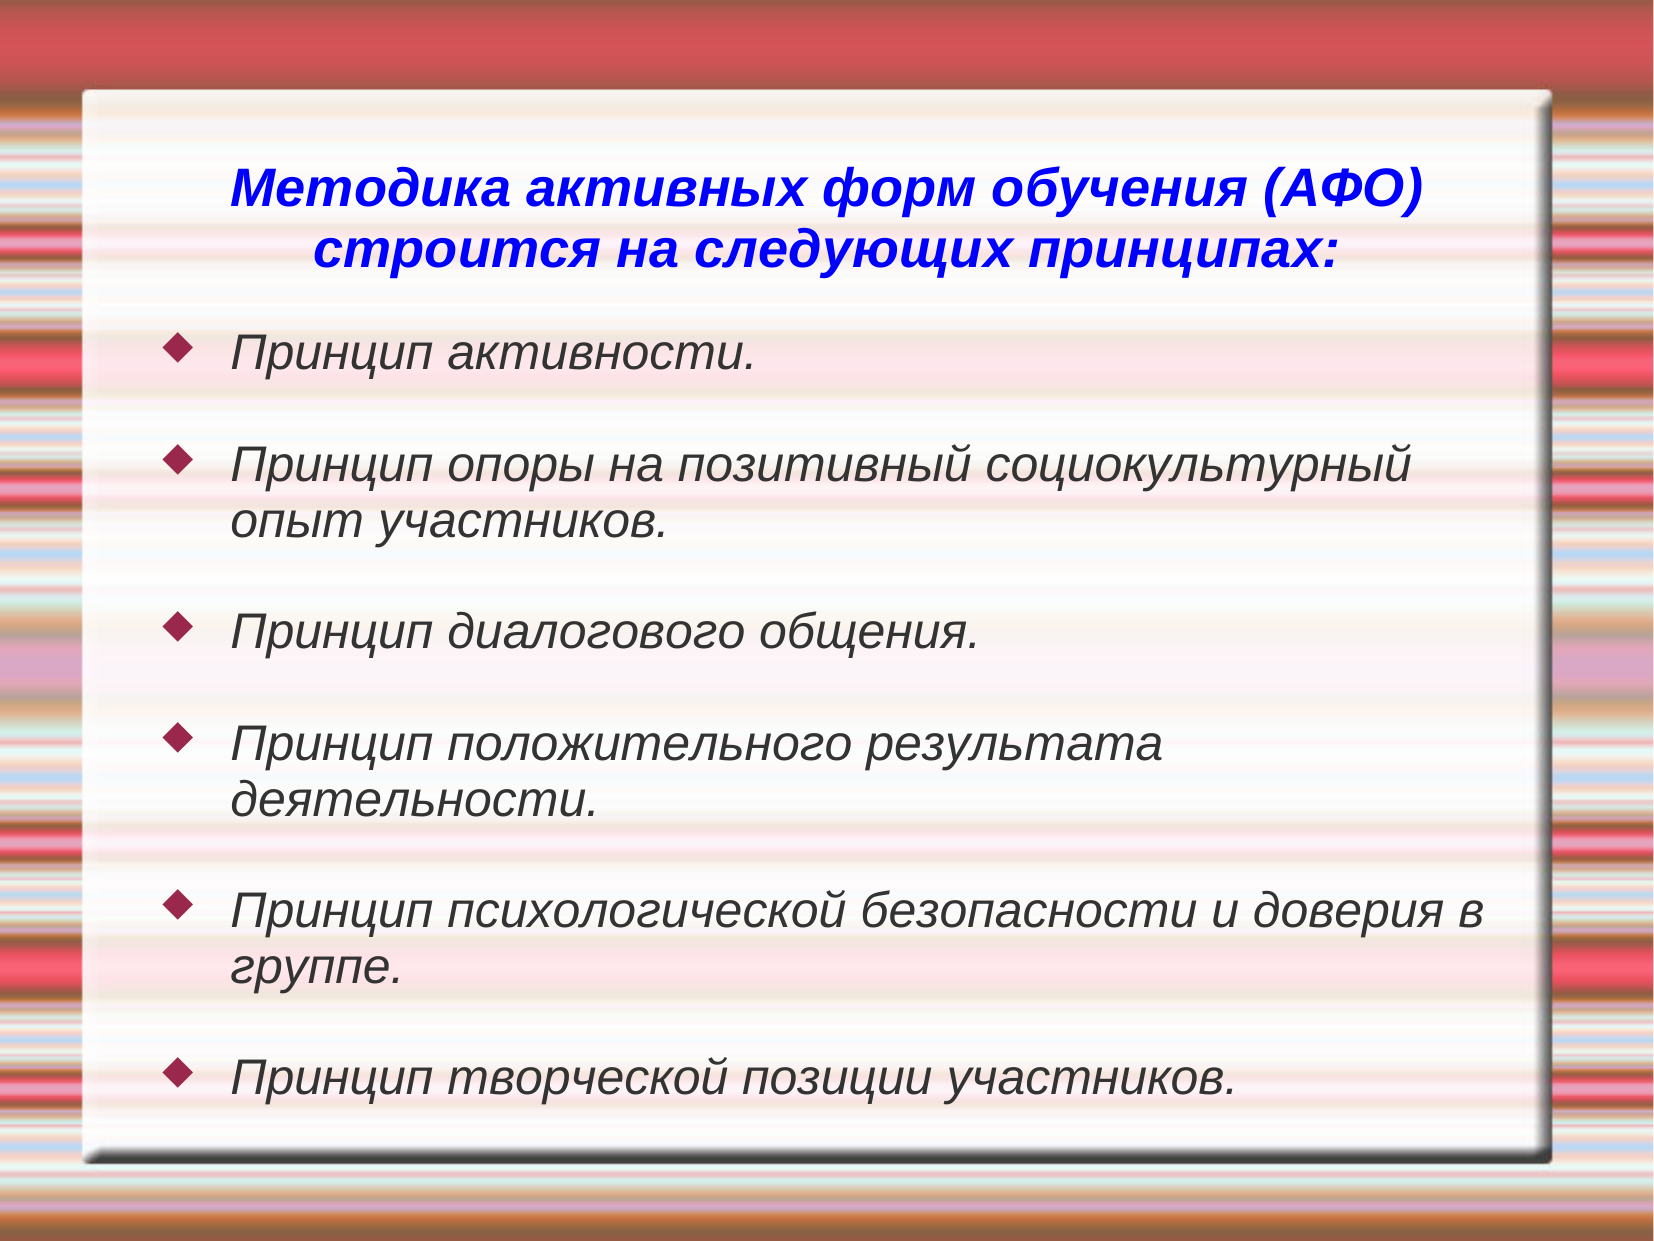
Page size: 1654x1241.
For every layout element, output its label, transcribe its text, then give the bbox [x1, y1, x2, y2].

list Принцип активности. Принцип опоры на позитивный социокультурный опыт участников. Принцип диалогового общения. Принцип положительного результата деятельности. Принцип психологической безопасности и доверия в группе. Принцип творческой позиции участников. [147, 324, 1529, 1152]
title Методика активных форм обучения (АФО) строится на следующих принципах: [121, 114, 1534, 322]
picture [0, 0, 1654, 1241]
